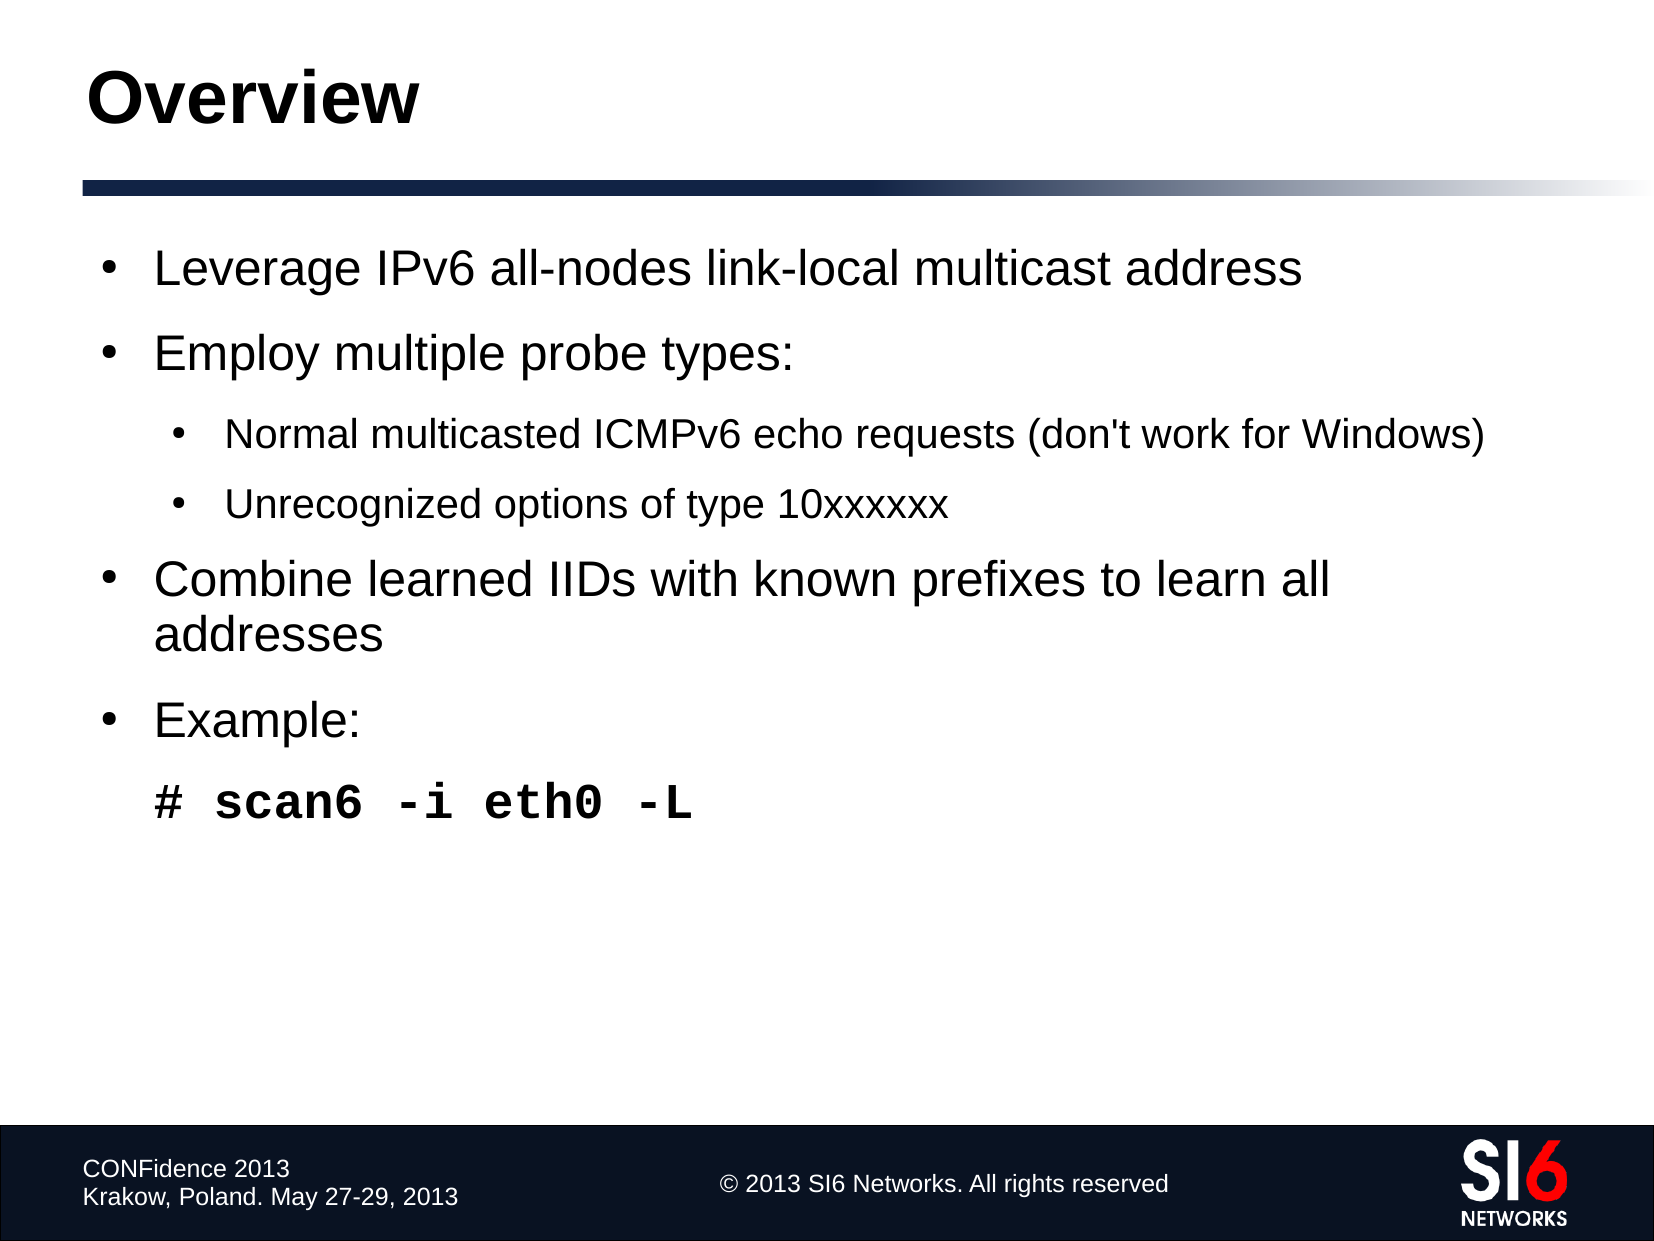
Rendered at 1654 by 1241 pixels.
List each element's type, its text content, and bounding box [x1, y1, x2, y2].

picture [1461, 1139, 1567, 1226]
list Leverage IPv6 all-nodes link-local multicast address Employ multiple probe types: Normal multicasted ICMPv6 echo requests (don't work for Windows) Unrecognized options of type 10xxxxxx Combine learned IIDs with known prefixes to learn all addresses Example: # scan6 -i eth0 -L [82, 240, 1571, 1059]
title Overview [86, 30, 1576, 166]
